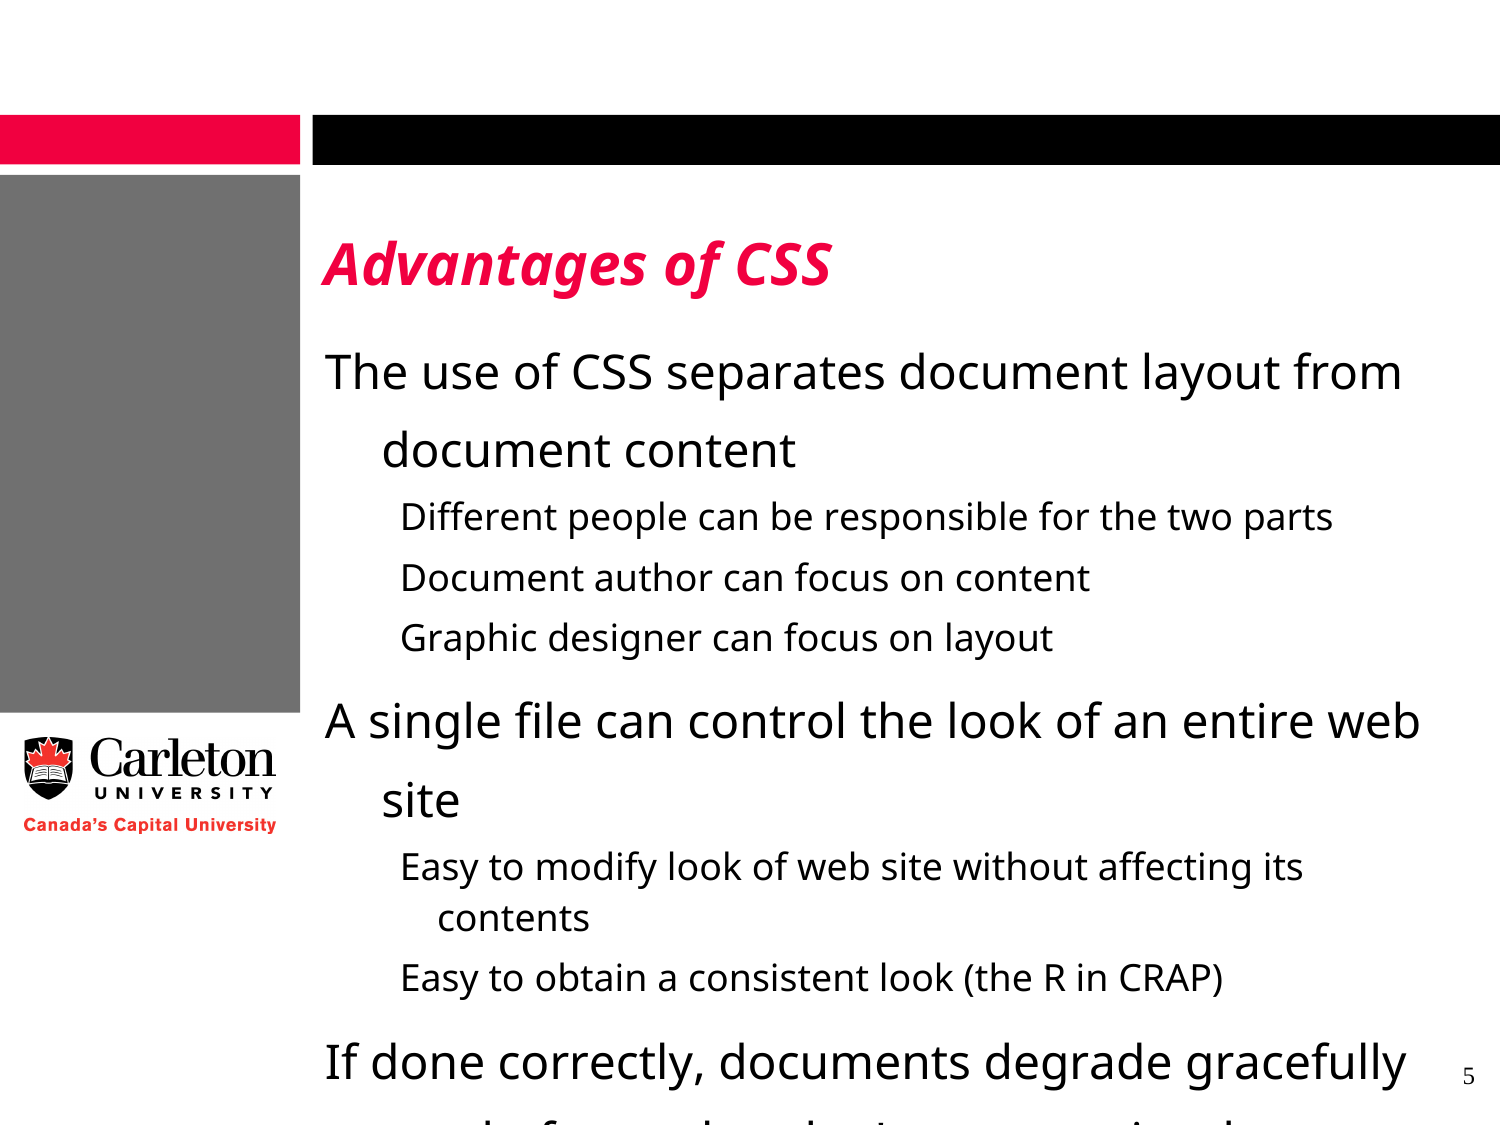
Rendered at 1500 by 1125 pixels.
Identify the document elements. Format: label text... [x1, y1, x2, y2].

picture [24, 737, 276, 834]
list The use of CSS separates document layout from document content Different people can be responsible for the two parts Document author can focus on content Graphic designer can focus on layout A single file can control the look of an entire web site Easy to modify look of web site without affecting its contents Easy to obtain a consistent look (the R in CRAP) If done correctly, documents degrade gracefully on platforms that don't support visual formatting [324, 324, 1450, 1036]
title Advantages of CSS [324, 194, 1450, 324]
